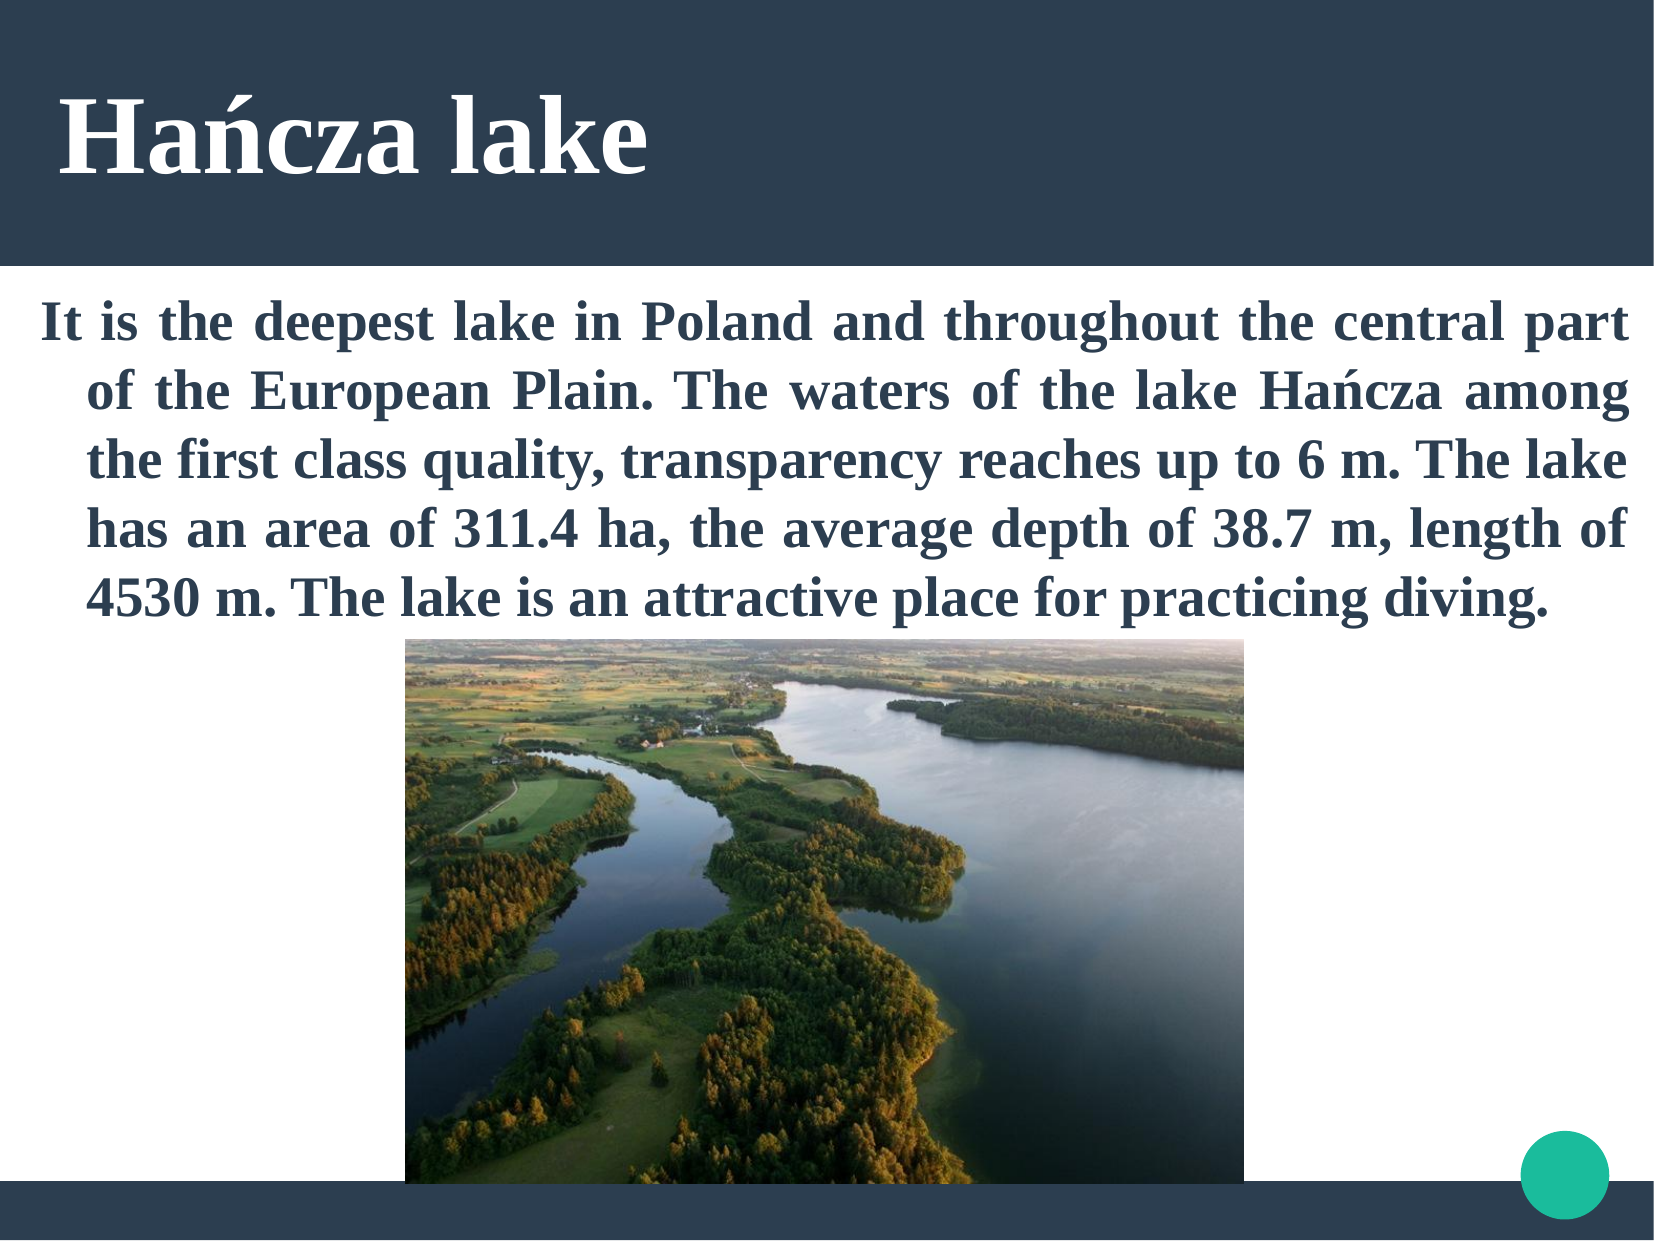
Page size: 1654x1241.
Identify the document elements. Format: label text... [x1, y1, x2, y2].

title Hańcza lake [59, 49, 1595, 207]
picture [405, 639, 1244, 1184]
list It is the deepest lake in Poland and throughout the central part of the European Plain. The waters of the lake Hańcza among the first class quality, transparency reaches up to 6 m. The lake has an area of 311.4 ha, the average depth of 38.7 m, length of 4530 m. The lake is an attractive place for practicing diving. [0, 283, 1630, 650]
